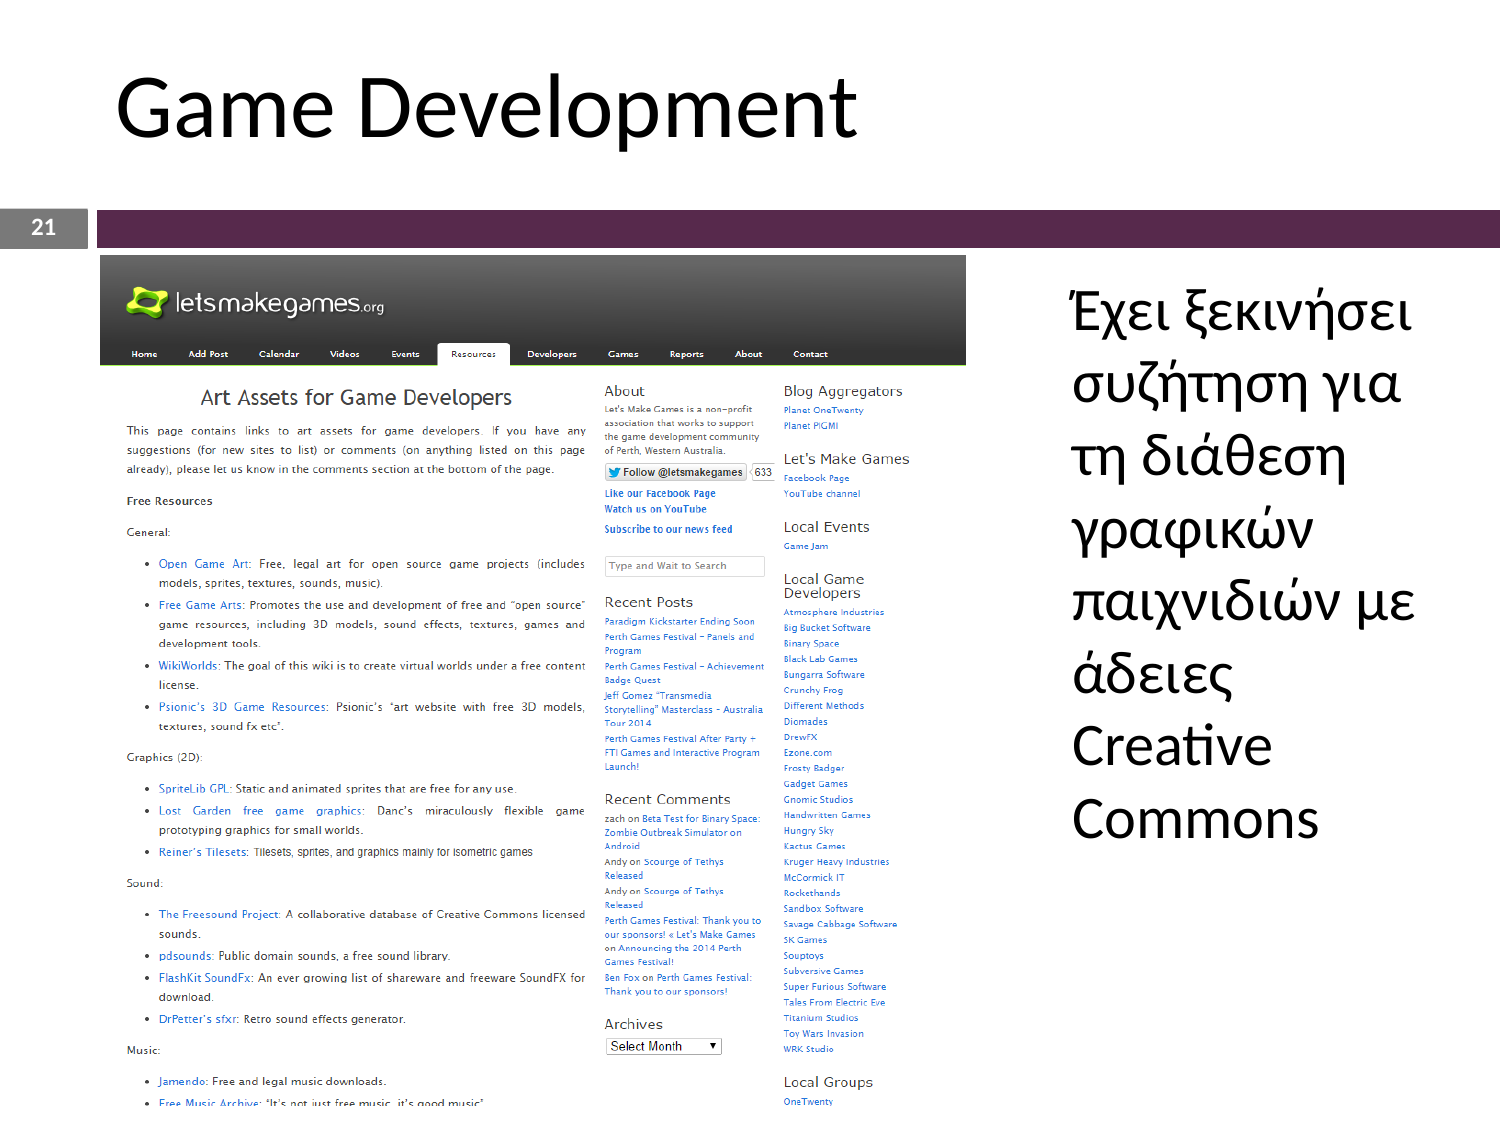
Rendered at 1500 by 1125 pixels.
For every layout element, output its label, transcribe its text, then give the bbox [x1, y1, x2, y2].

list Έχει ξεκινήσει συζήτηση για τη διάθεση γραφικών παιχνιδιών με άδειες Creative Commons [1057, 262, 1439, 1000]
text_box 21 [0, 208, 88, 249]
title Game Development [100, 19, 1438, 182]
picture [100, 255, 966, 1106]
